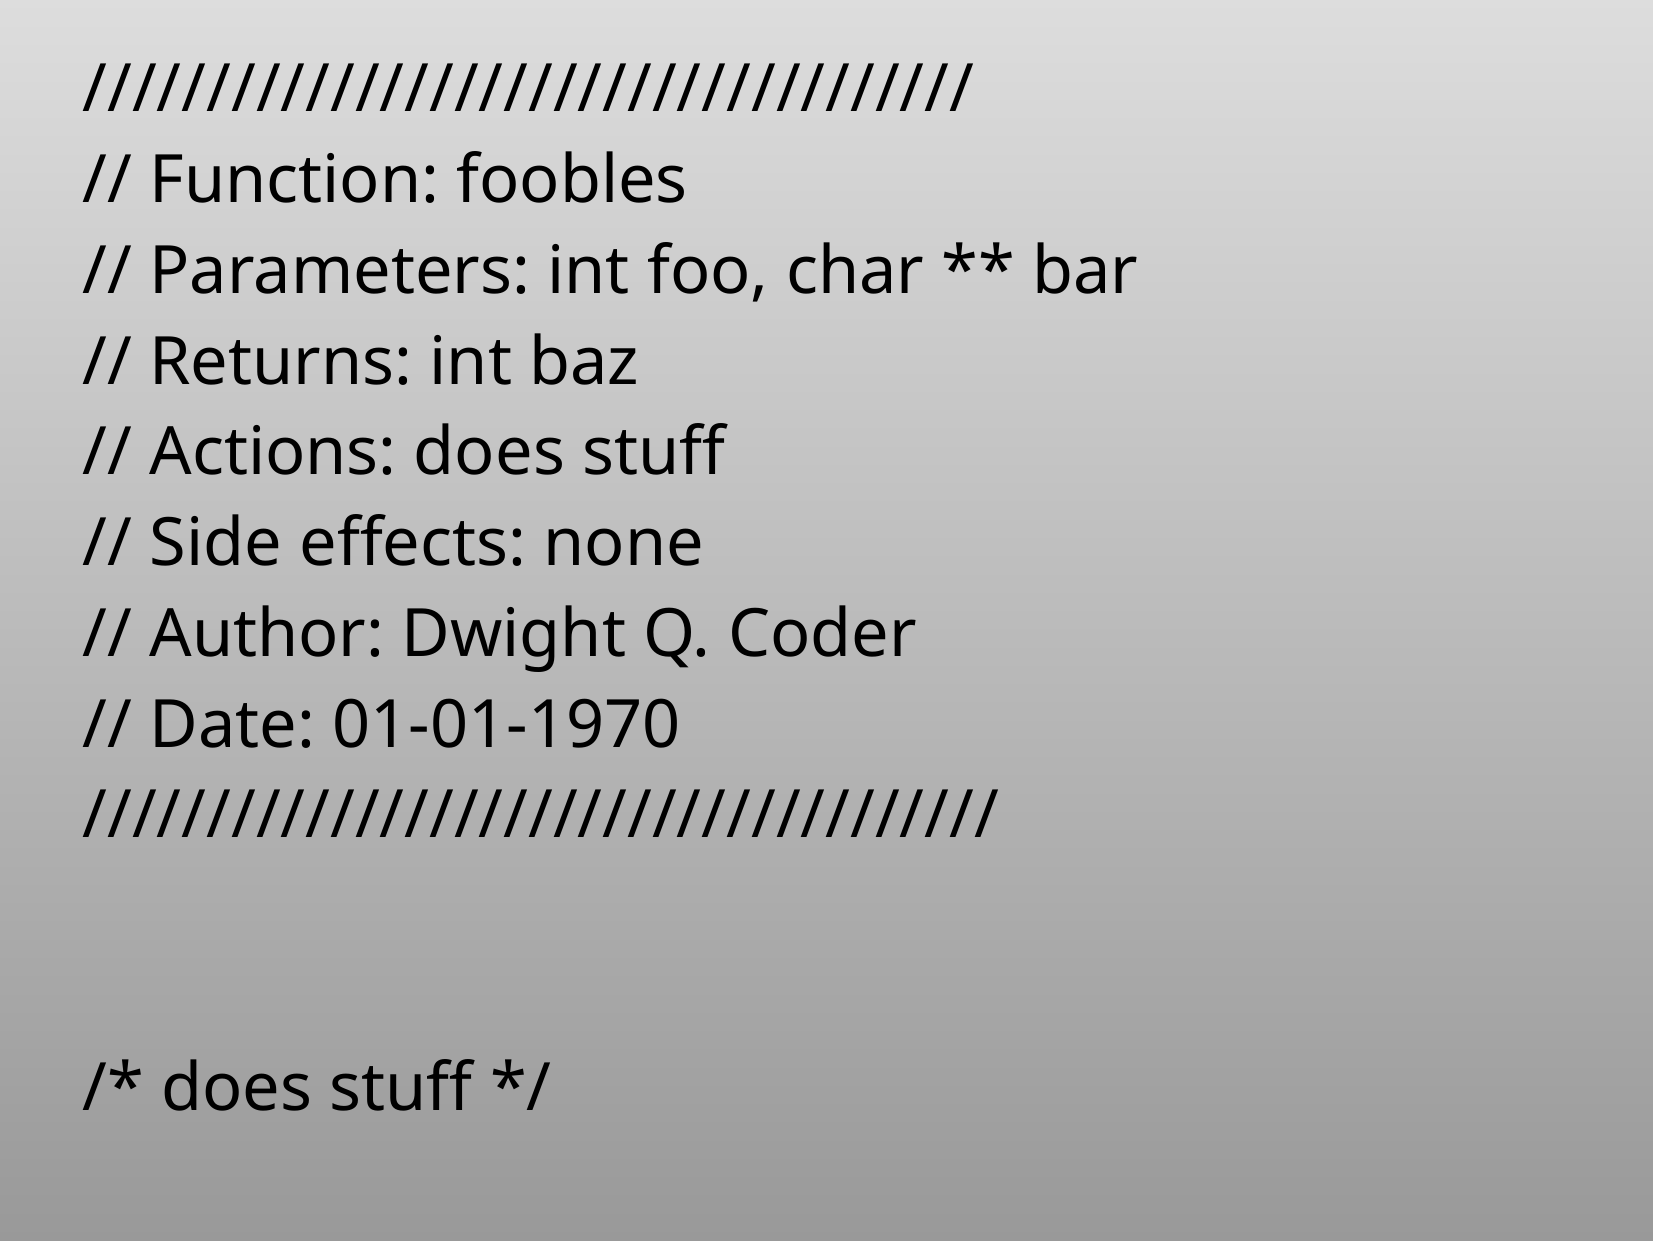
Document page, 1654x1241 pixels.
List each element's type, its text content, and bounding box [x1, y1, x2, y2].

subtitle //////////////////////////////////// // Function: foobles // Parameters: int foo, char ** bar // Returns: int baz // Actions: does stuff // Side effects: none // Author: Dwight Q. Coder // Date: 01-01-1970 ///////////////////////////////////// /* does stuff */ [82, 86, 1571, 1084]
